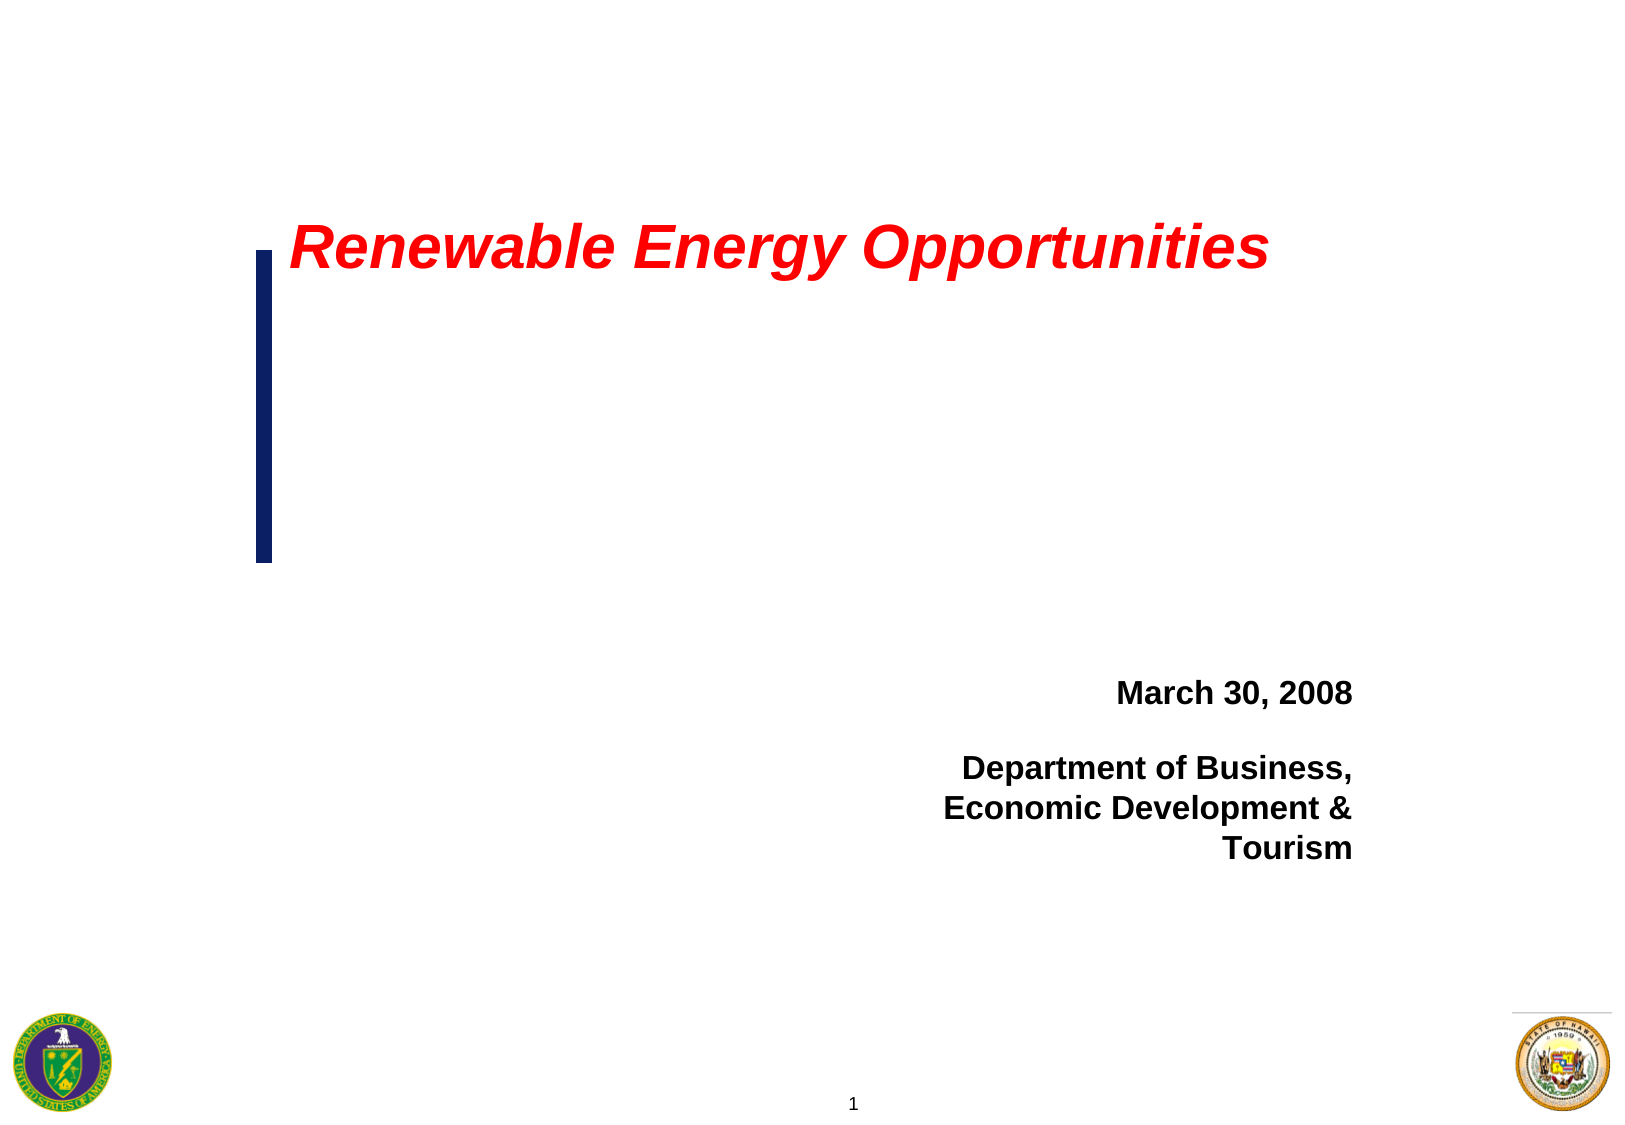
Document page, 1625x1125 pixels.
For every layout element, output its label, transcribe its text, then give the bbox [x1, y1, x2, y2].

picture [12, 1012, 113, 1113]
text_box March 30, 2008 Department of Business, Economic Development & Tourism [941, 671, 1354, 782]
picture [1512, 1012, 1612, 1113]
text_box Renewable Energy Opportunities [289, 137, 1550, 350]
